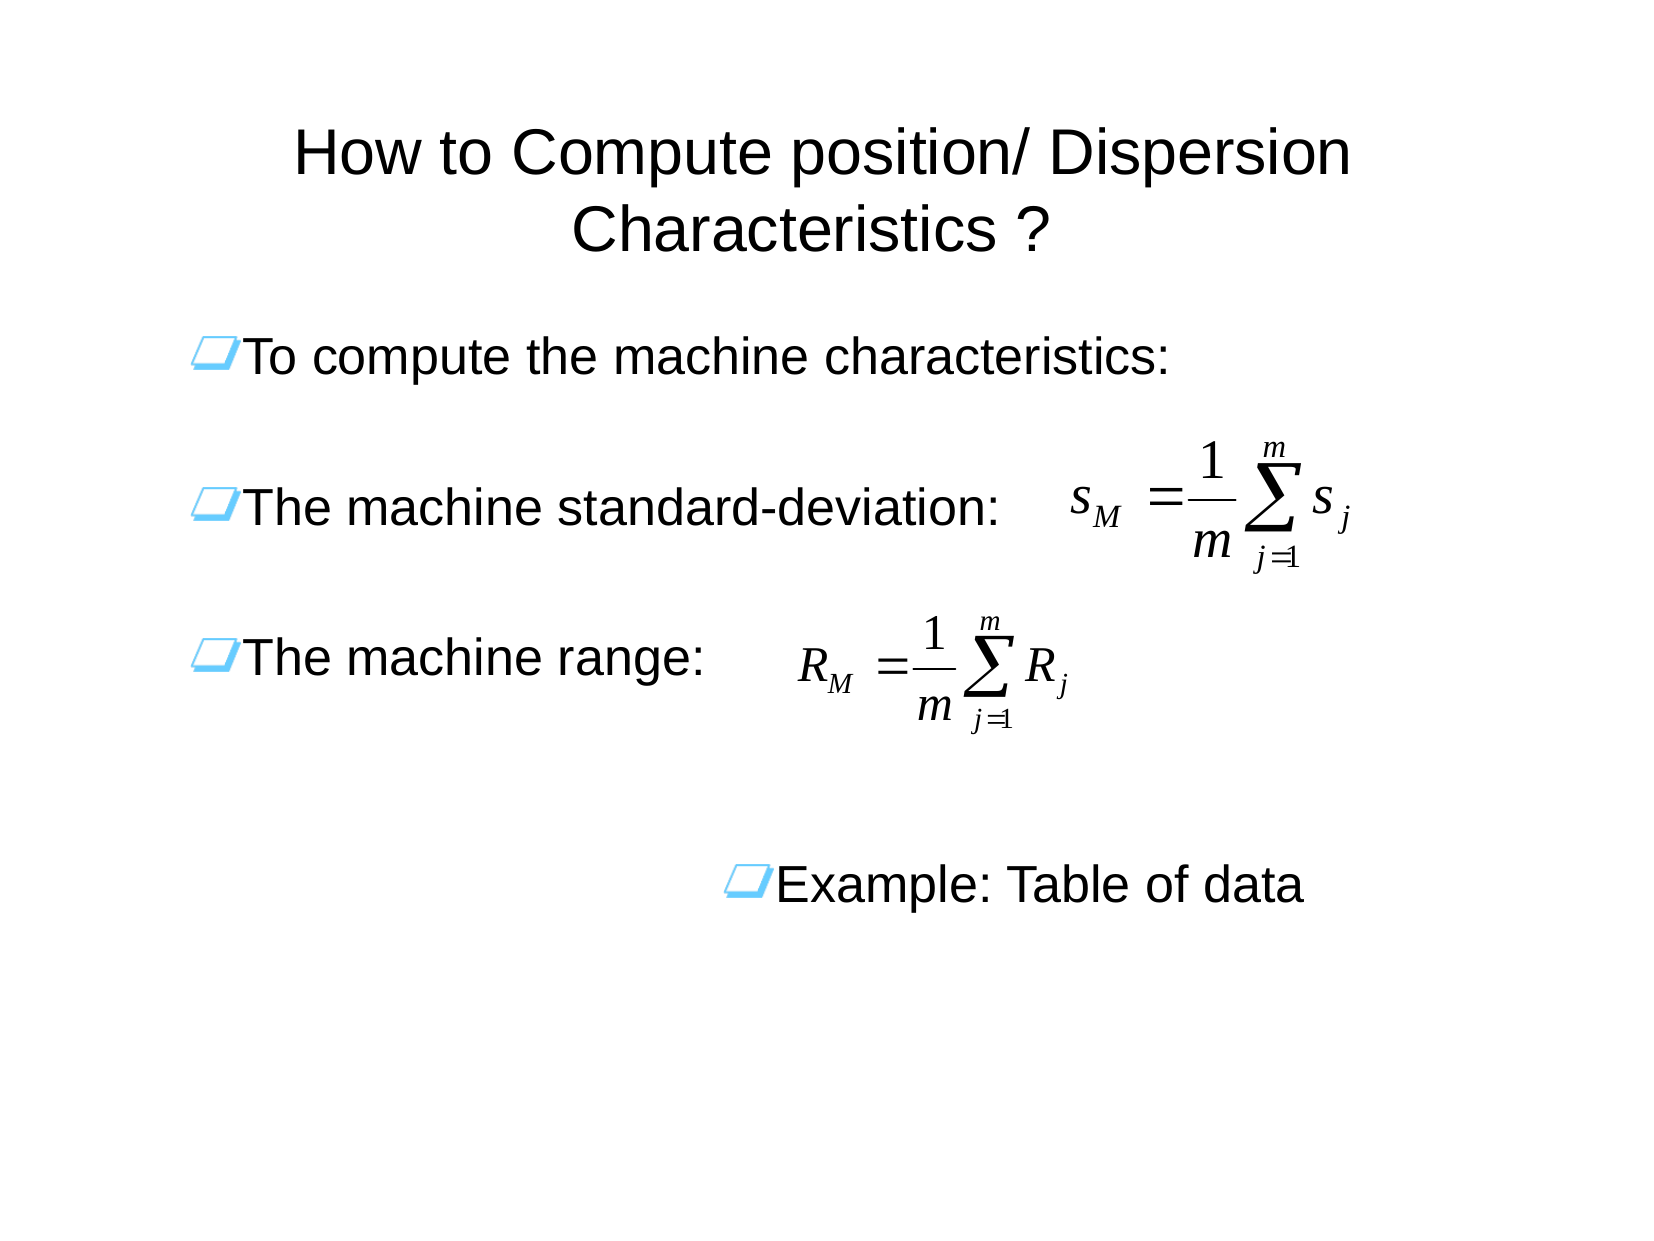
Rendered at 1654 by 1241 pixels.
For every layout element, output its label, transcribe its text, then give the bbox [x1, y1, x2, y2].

text_box [788, 597, 1085, 744]
title How to Compute position/ Dispersion Characteristics ? [80, 101, 1543, 273]
list To compute the machine characteristics: The machine standard-deviation: The machine range: Example: Table of data [174, 314, 1320, 1057]
text_box [1060, 420, 1369, 584]
